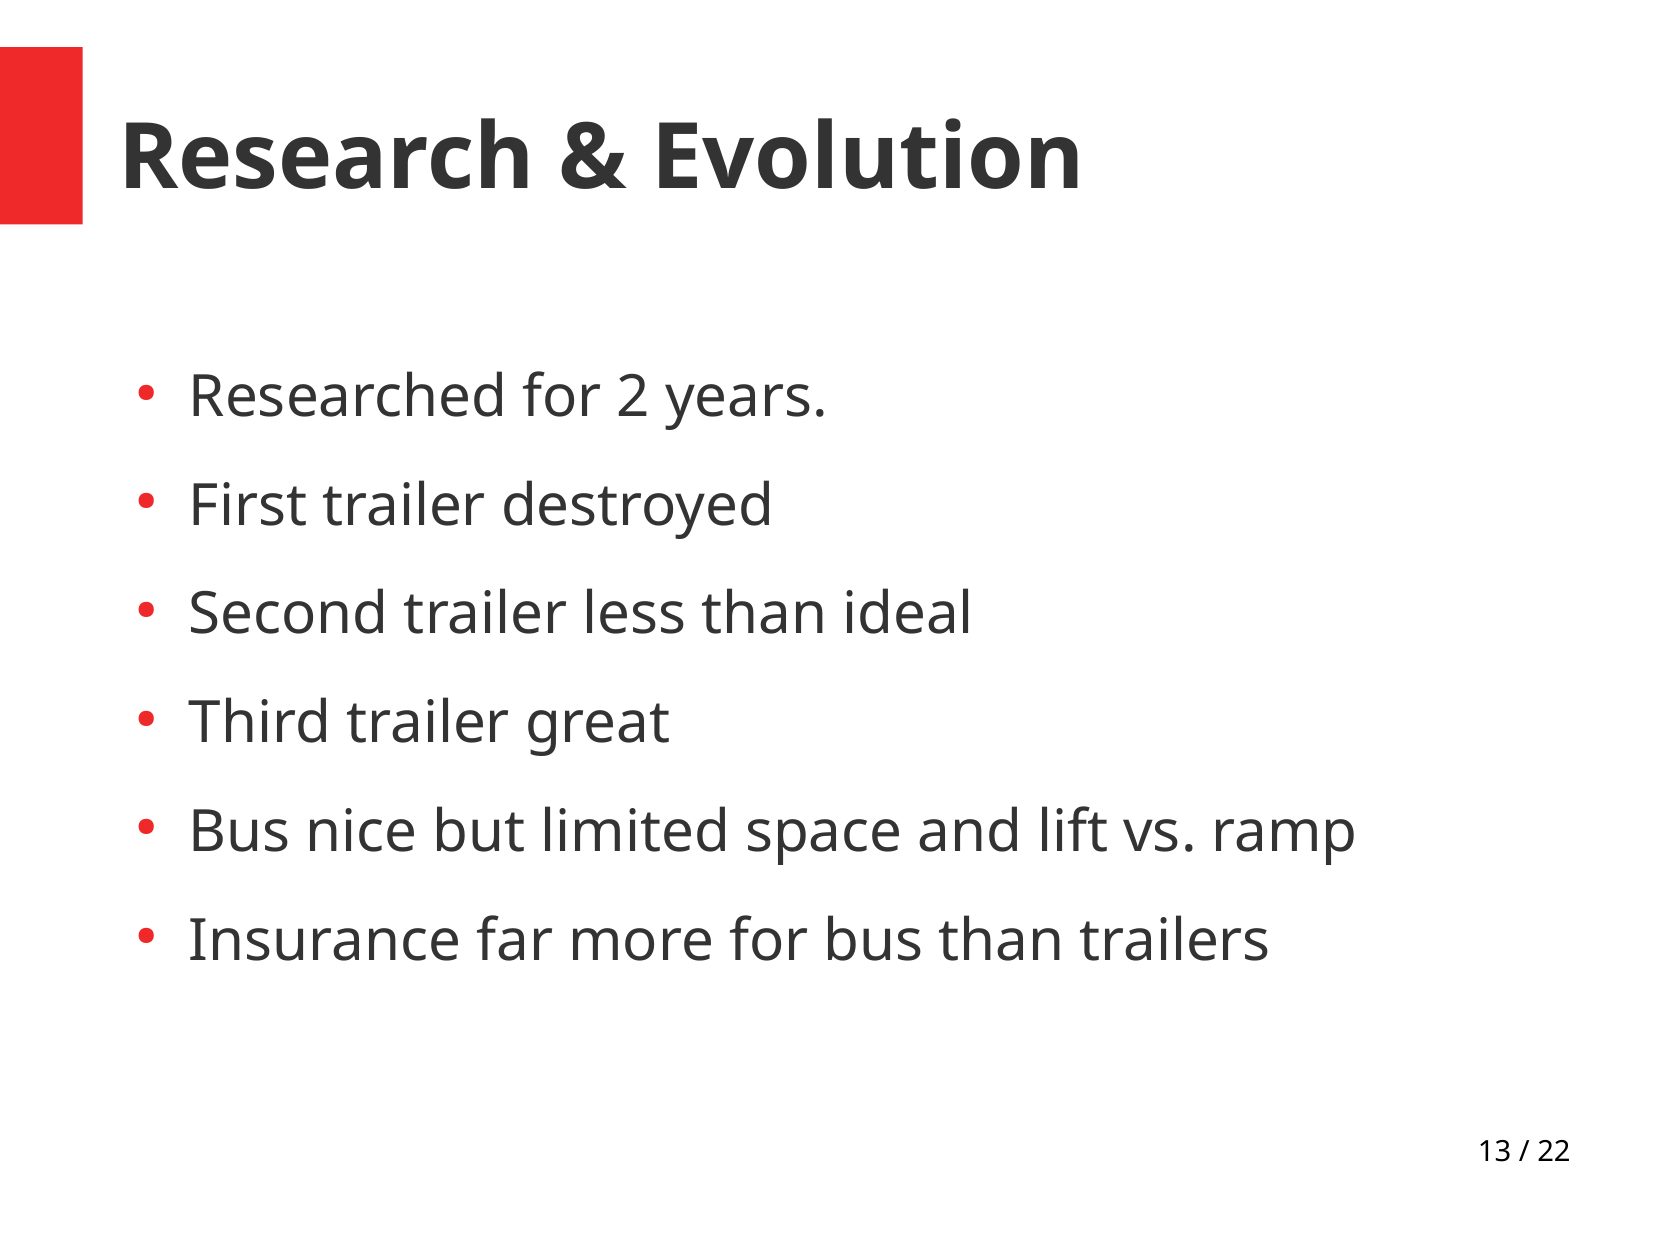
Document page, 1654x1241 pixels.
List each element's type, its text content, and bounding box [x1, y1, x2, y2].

title Research & Evolution [118, 49, 1571, 257]
list Researched for 2 years. First trailer destroyed Second trailer less than ideal Third trailer great Bus nice but limited space and lift vs. ramp Insurance far more for bus than trailers [118, 354, 1536, 1074]
